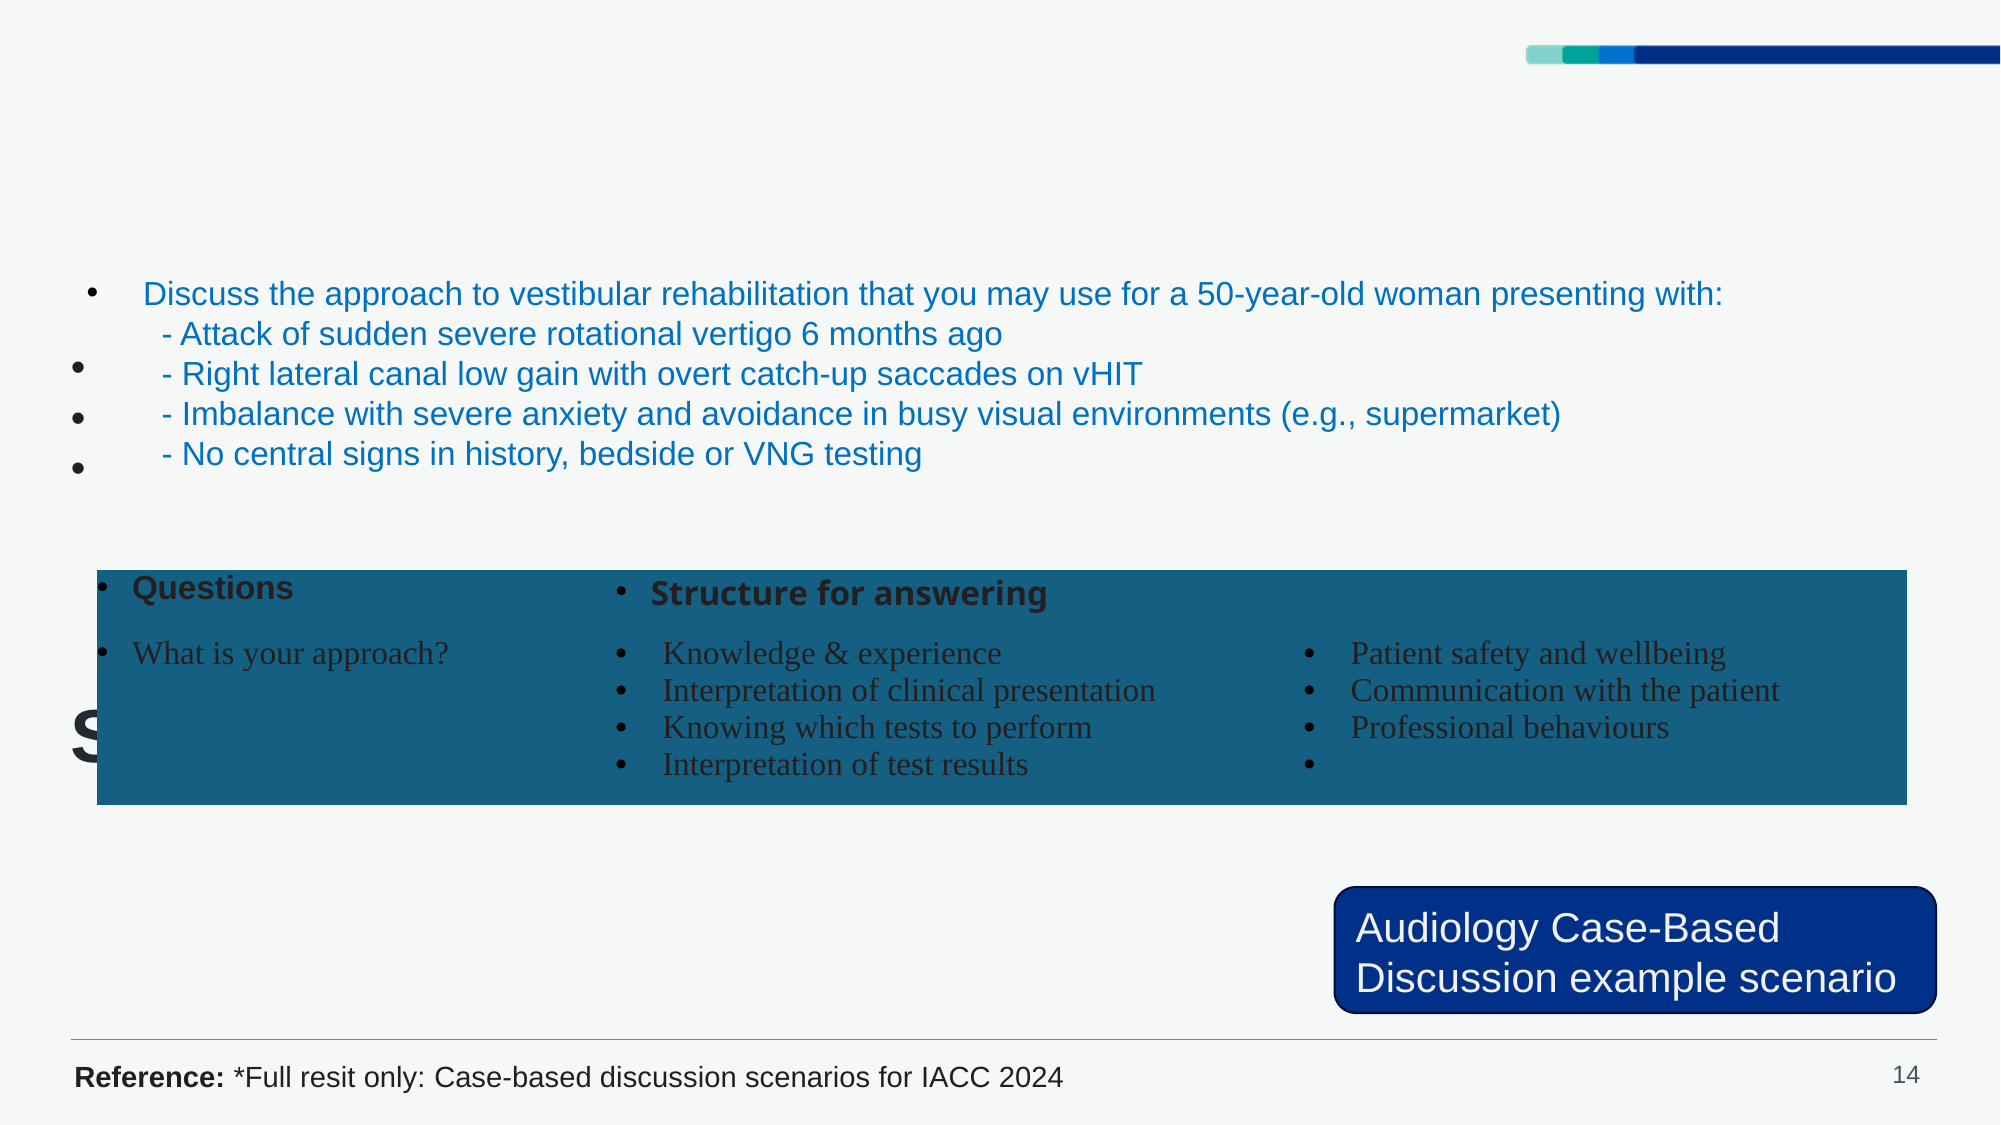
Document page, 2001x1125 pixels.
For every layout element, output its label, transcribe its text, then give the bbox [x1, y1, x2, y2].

table_header Questions [97, 570, 615, 635]
table_header Structure for answering [615, 570, 1907, 635]
table_cell Knowledge & experience Interpretation of clinical presentation Knowing which tests to perform Interpretation of test results [615, 635, 1304, 805]
list [51, 212, 1950, 477]
text_box Discuss the approach to vestibular rehabilitation that you may use for a 50-year-old woman presenting with: - Attack of sudden severe rotational vertigo 6 months ago - Right lateral canal low gain with overt catch-up saccades on vHIT - Imbalance with severe anxiety and avoidance in busy visual environments (e.g., supermarket) - No central signs in history, bedside or VNG testing [71, 265, 1893, 483]
table_cell What is your approach? [97, 635, 615, 805]
table_cell Patient safety and wellbeing Communication with the patient Professional behaviours [1304, 635, 1907, 805]
text_box Audiology Case-Based Discussion example scenario [1334, 887, 1937, 1013]
text_box Reference: *Full resit only: Case-based discussion scenarios for IACC 2024 [59, 1051, 1186, 1102]
title Structuring scenario answers – example 2 [51, 45, 1923, 188]
